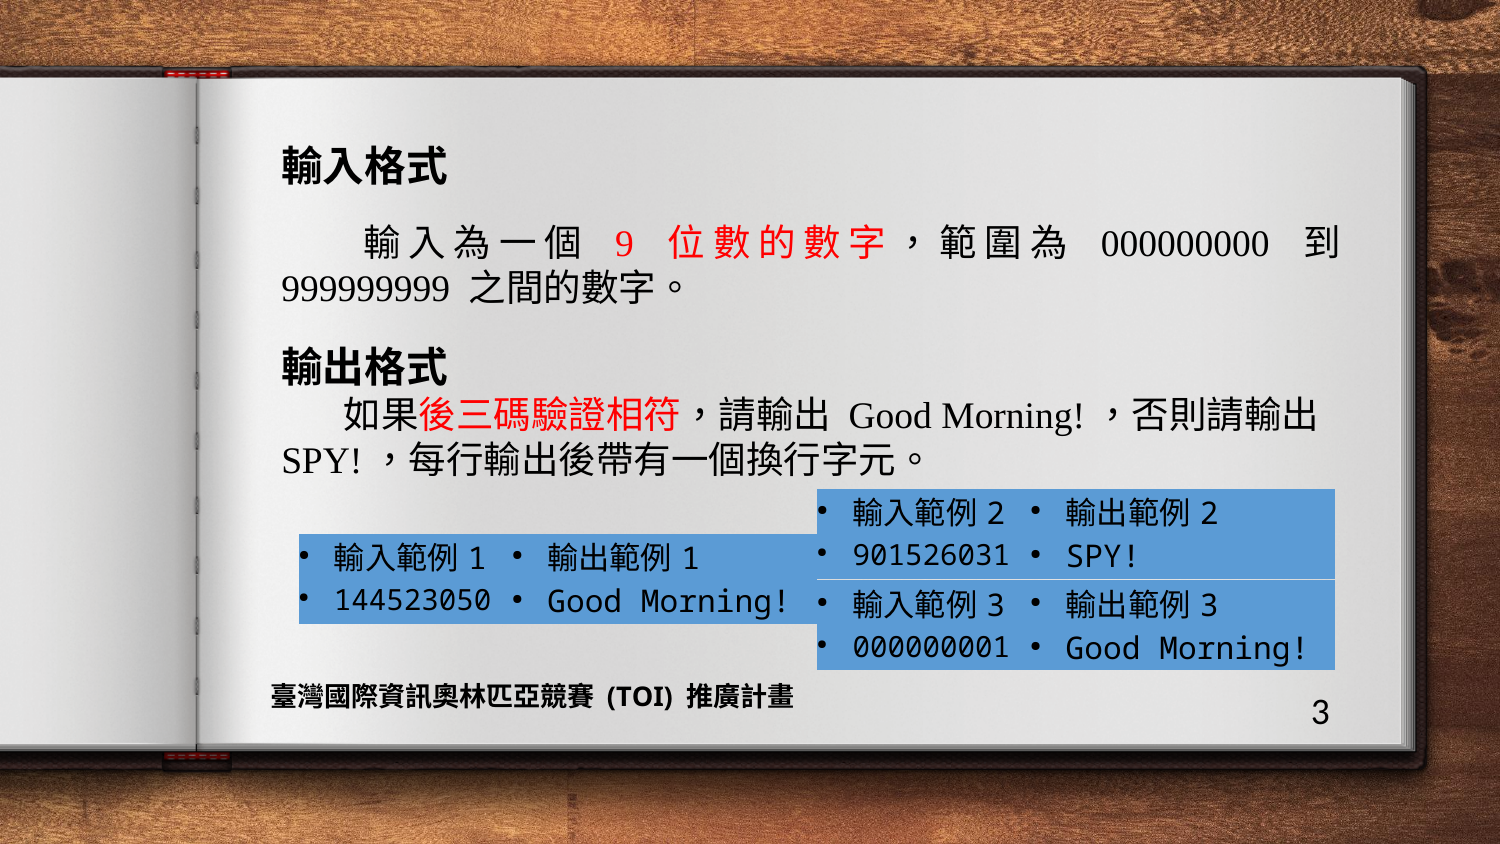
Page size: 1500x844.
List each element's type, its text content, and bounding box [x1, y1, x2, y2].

text_box 輸出格式 如果後三碼驗證相符，請輸出 Good Morning!，否則請輸出 SPY!，每行輸出後帶有一個換行字元。 [266, 333, 1368, 489]
text_box [1295, 672, 1386, 737]
table_header 輸入範例3 000000001 [817, 580, 1030, 670]
table_header 輸出範例1 Good Morning! [512, 534, 817, 624]
text_box 輸入格式 輸入為一個 9 位數的數字，範圍為 000000000 到 999999999 之間的數字。 [266, 132, 1356, 317]
table_header 輸入範例1 144523050 [299, 534, 512, 624]
table_header 輸出範例3 Good Morning! [1030, 580, 1335, 670]
table_header 輸入範例2 901526031 [817, 489, 1030, 579]
table_header 輸出範例2 SPY! [1030, 489, 1335, 579]
